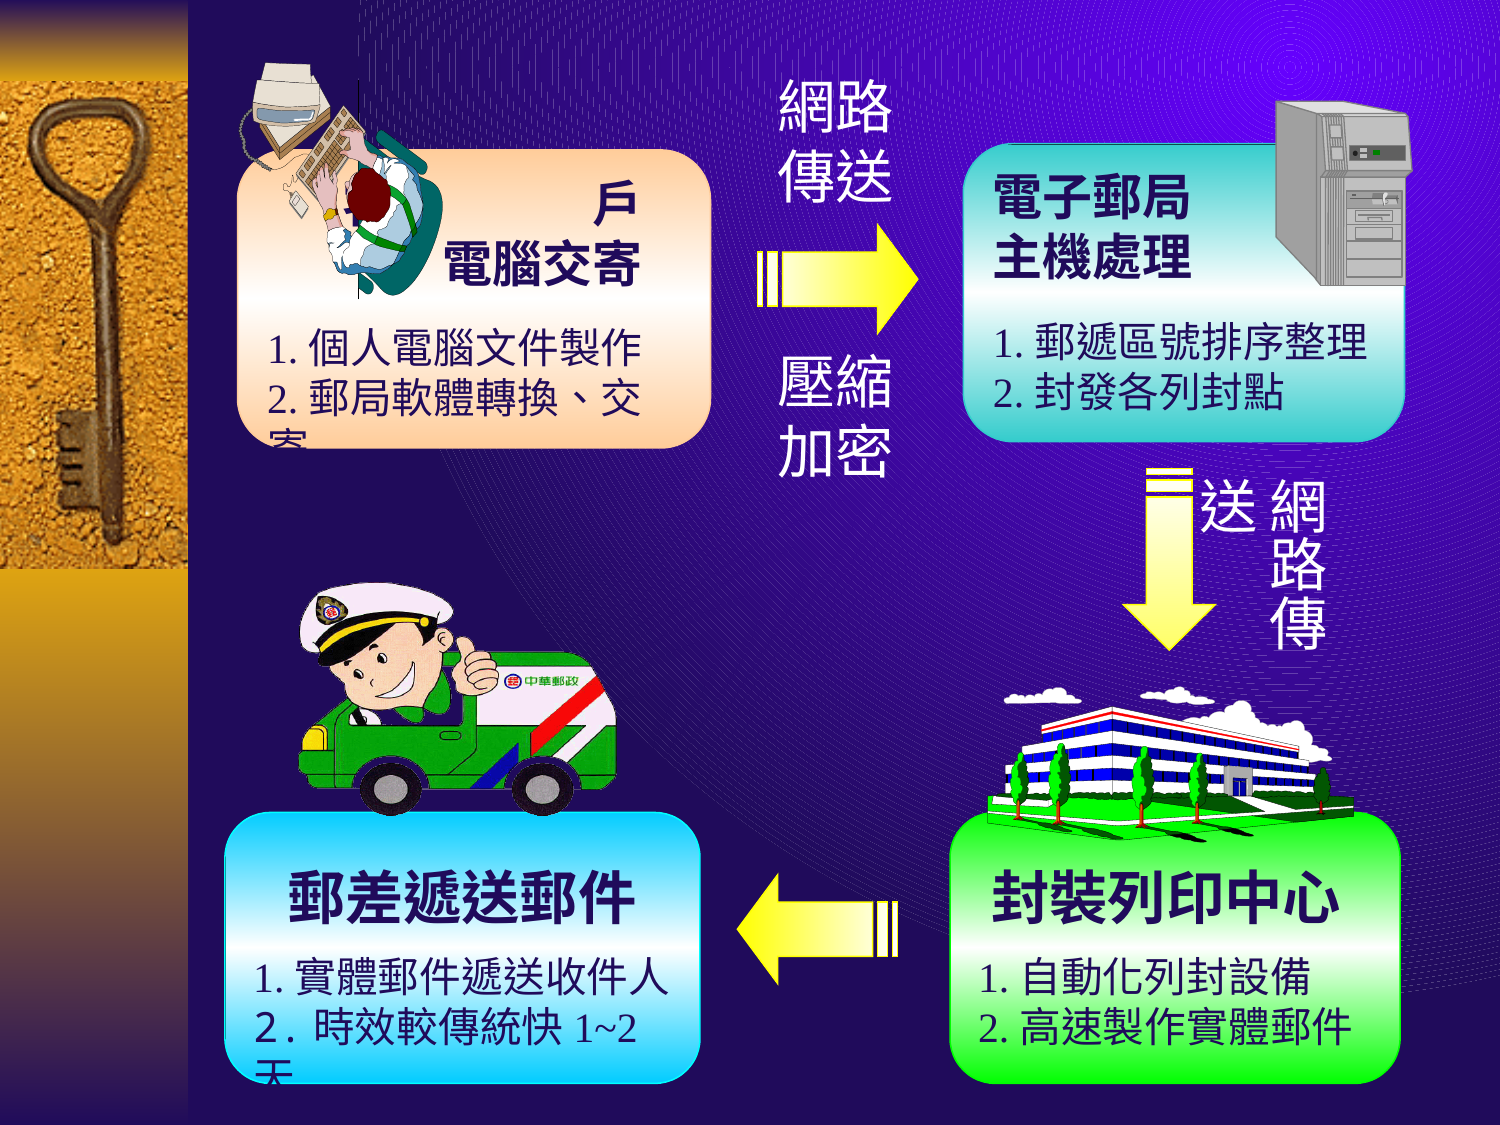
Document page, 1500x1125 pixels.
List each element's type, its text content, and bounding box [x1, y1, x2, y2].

text_box 電子郵局 主機處理 1.郵遞區號排序整理 2.封發各列封點 [963, 143, 1405, 442]
text_box 網路 傳送 [762, 62, 913, 238]
text_box [1003, 687, 1082, 704]
text_box [893, 902, 898, 956]
picture [287, 575, 625, 815]
text_box [1146, 469, 1192, 474]
text_box [758, 252, 763, 306]
text_box [768, 252, 778, 306]
text_box [987, 700, 1354, 843]
chart [1275, 99, 1415, 288]
text_box [1123, 497, 1216, 651]
text_box 郵差遞送郵件 1.實體郵件遞送收件人 2.時效較傳統快1~2天 [224, 812, 700, 1084]
chart [237, 62, 444, 300]
text_box [737, 875, 873, 984]
text_box [1146, 480, 1192, 491]
text_box [878, 902, 888, 956]
text_box 壓縮 加密 [762, 337, 941, 507]
text_box 網路傳送 [1224, 462, 1340, 713]
text_box 封裝列印中心 1.自動化列封設備 2.高速製作實體郵件 [950, 812, 1401, 1084]
text_box [782, 238, 918, 334]
text_box 客 戶 電腦交寄 1.個人電腦文件製作 2.郵局軟體轉換、交寄 [237, 149, 711, 448]
text_box [1140, 686, 1215, 705]
